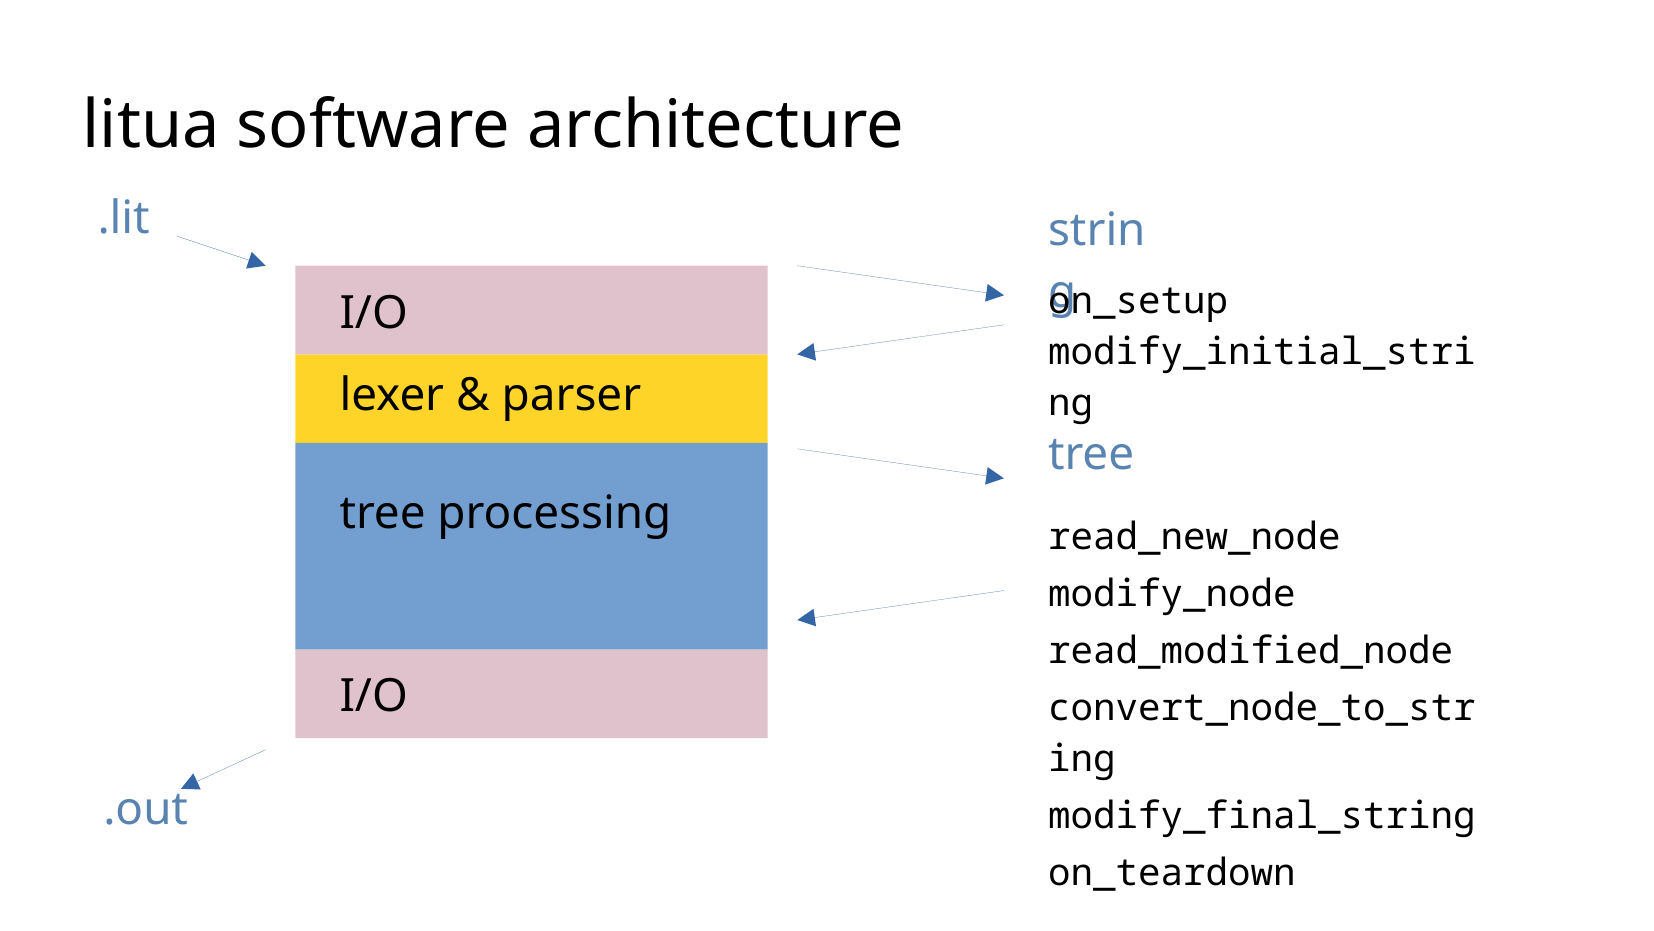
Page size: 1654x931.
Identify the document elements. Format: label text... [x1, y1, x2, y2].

text_box string [1033, 188, 1182, 265]
text_box I/O [324, 271, 680, 349]
text_box .out [88, 767, 237, 845]
text_box [295, 265, 768, 739]
text_box .lit [82, 177, 231, 255]
text_box I/O [324, 655, 680, 733]
text_box read_new_node modify_node read_modified_node convert_node_to_string modify_final_string on_teardown [1033, 501, 1506, 886]
text_box lexer & parser [324, 355, 680, 432]
text_box tree [1033, 413, 1182, 491]
text_box litua software architecture [82, 37, 1571, 207]
text_box on_setup modify_initial_string [1033, 265, 1506, 414]
text_box tree processing [324, 472, 709, 550]
